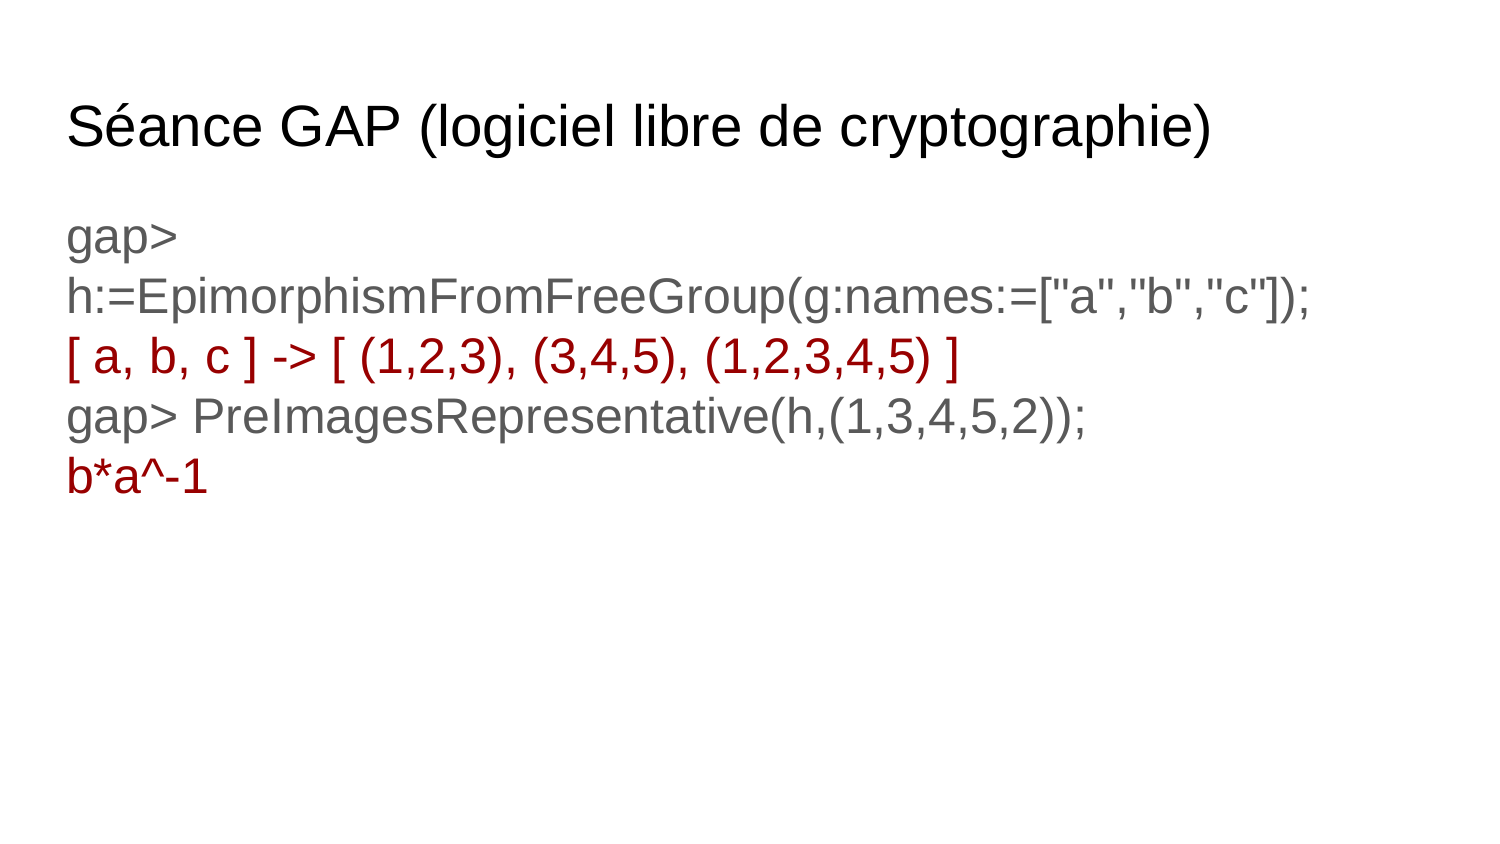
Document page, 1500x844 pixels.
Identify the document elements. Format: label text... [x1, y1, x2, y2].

title Séance GAP (logiciel libre de cryptographie) [51, 72, 1449, 167]
list gap> h:=EpimorphismFromFreeGroup(g:names:=["a","b","c"]); [ a, b, c ] -> [ (1,2,3), (3,4,5), (1,2,3,4,5) ] gap> PreImagesRepresentative(h,(1,3,4,5,2)); b*a^-1 [51, 189, 1449, 750]
